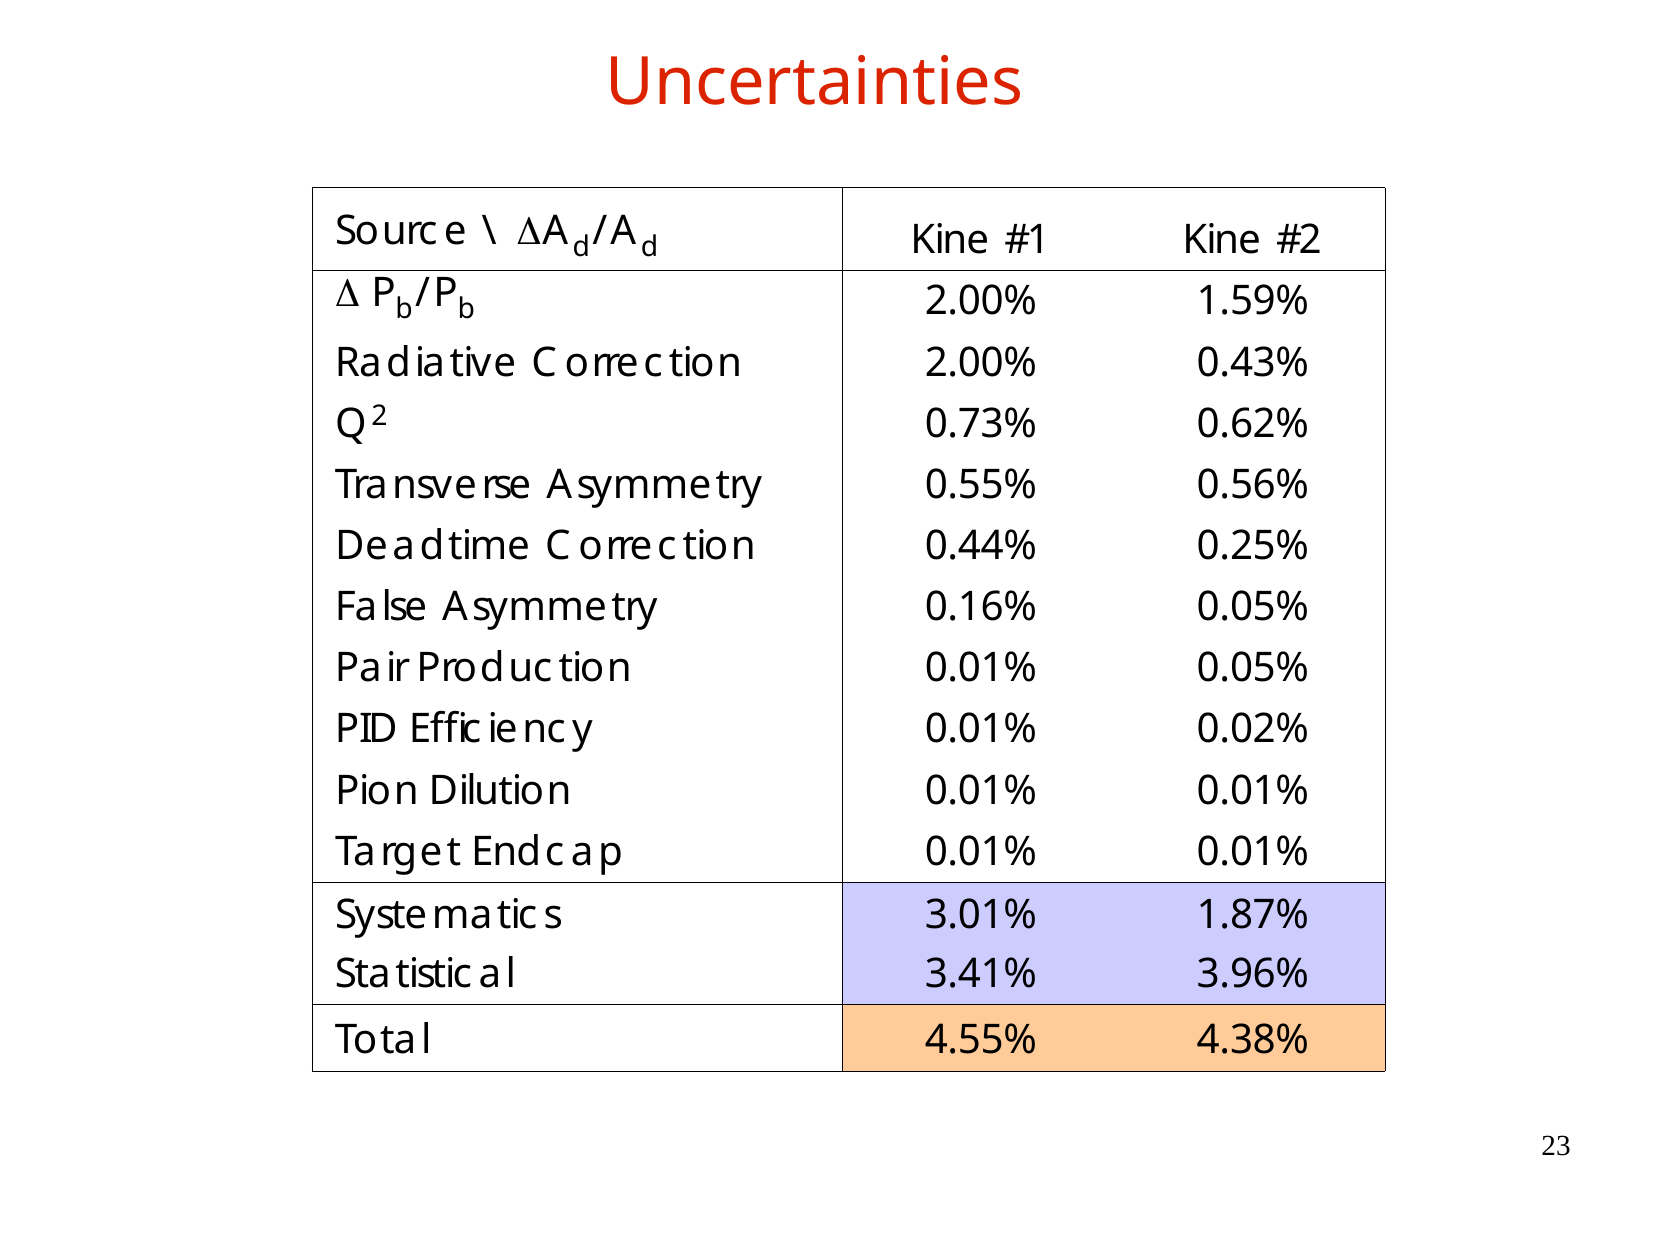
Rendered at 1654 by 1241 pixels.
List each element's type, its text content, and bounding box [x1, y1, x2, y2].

text_box Uncertainties [590, 37, 1063, 126]
chart [311, 187, 1388, 1074]
